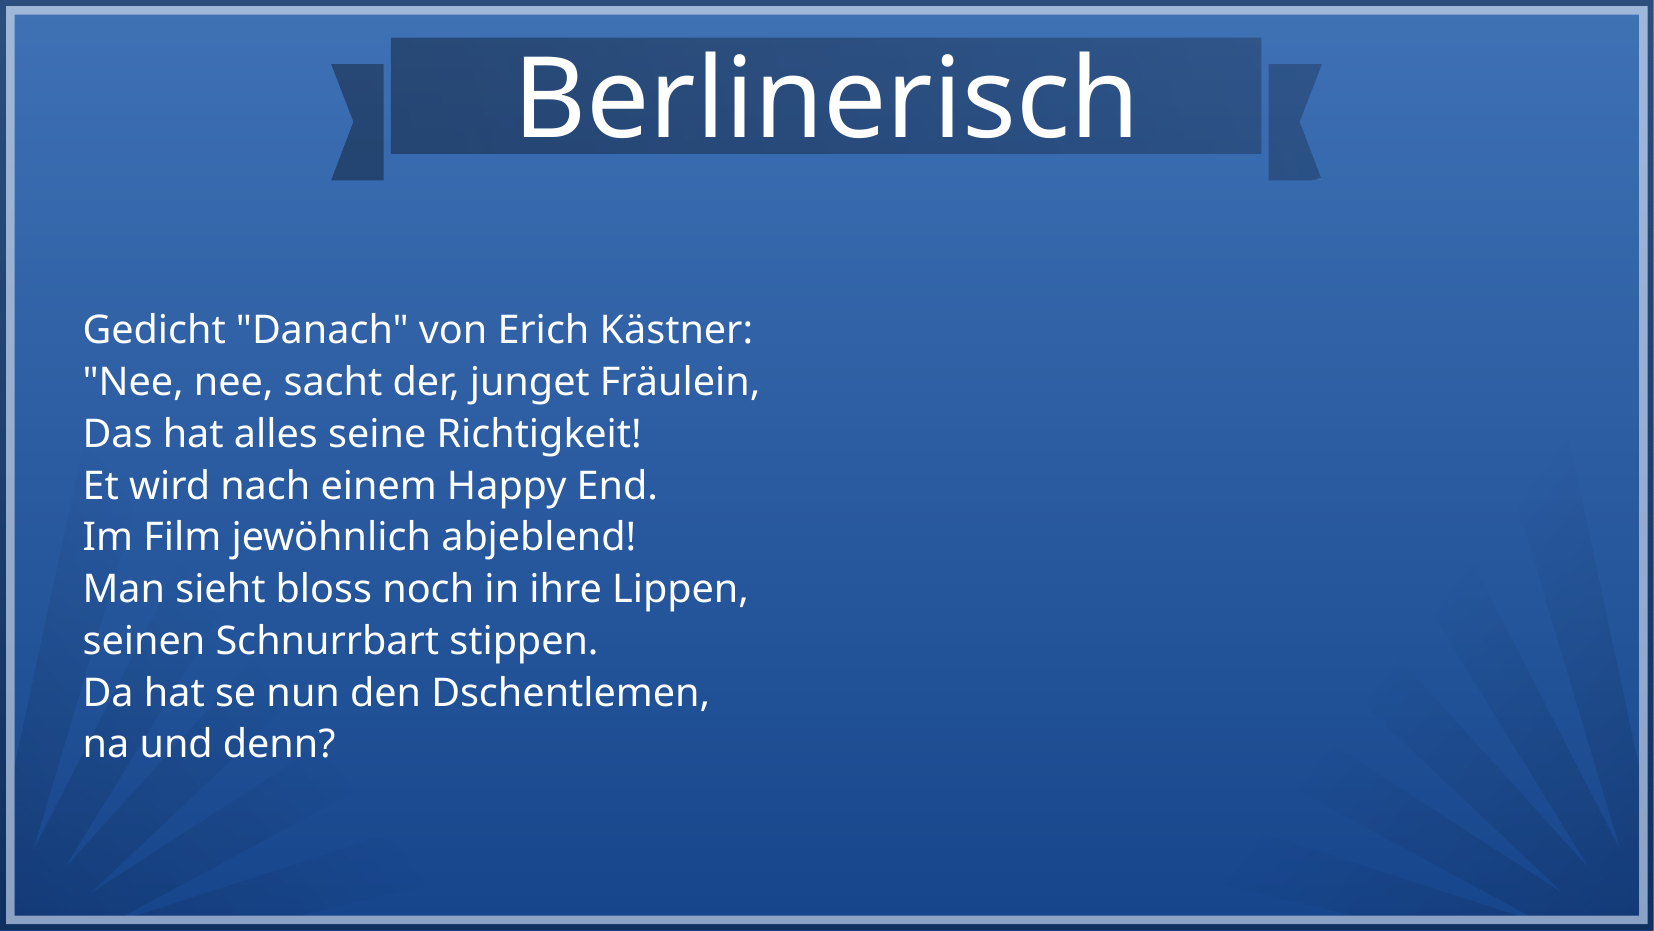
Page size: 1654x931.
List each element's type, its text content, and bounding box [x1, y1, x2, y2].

title Berlinerisch [389, 21, 1264, 168]
subtitle Gedicht "Danach" von Erich Kästner: "Nee, nee, sacht der, junget Fräulein, Das hat alles seine Richtigkeit! Et wird nach einem Happy End. Im Film jewöhnlich abjeblend! Man sieht bloss noch in ihre Lippen, seinen Schnurrbart stippen. Da hat se nun den Dschentlemen, na und denn? [82, 224, 1571, 848]
